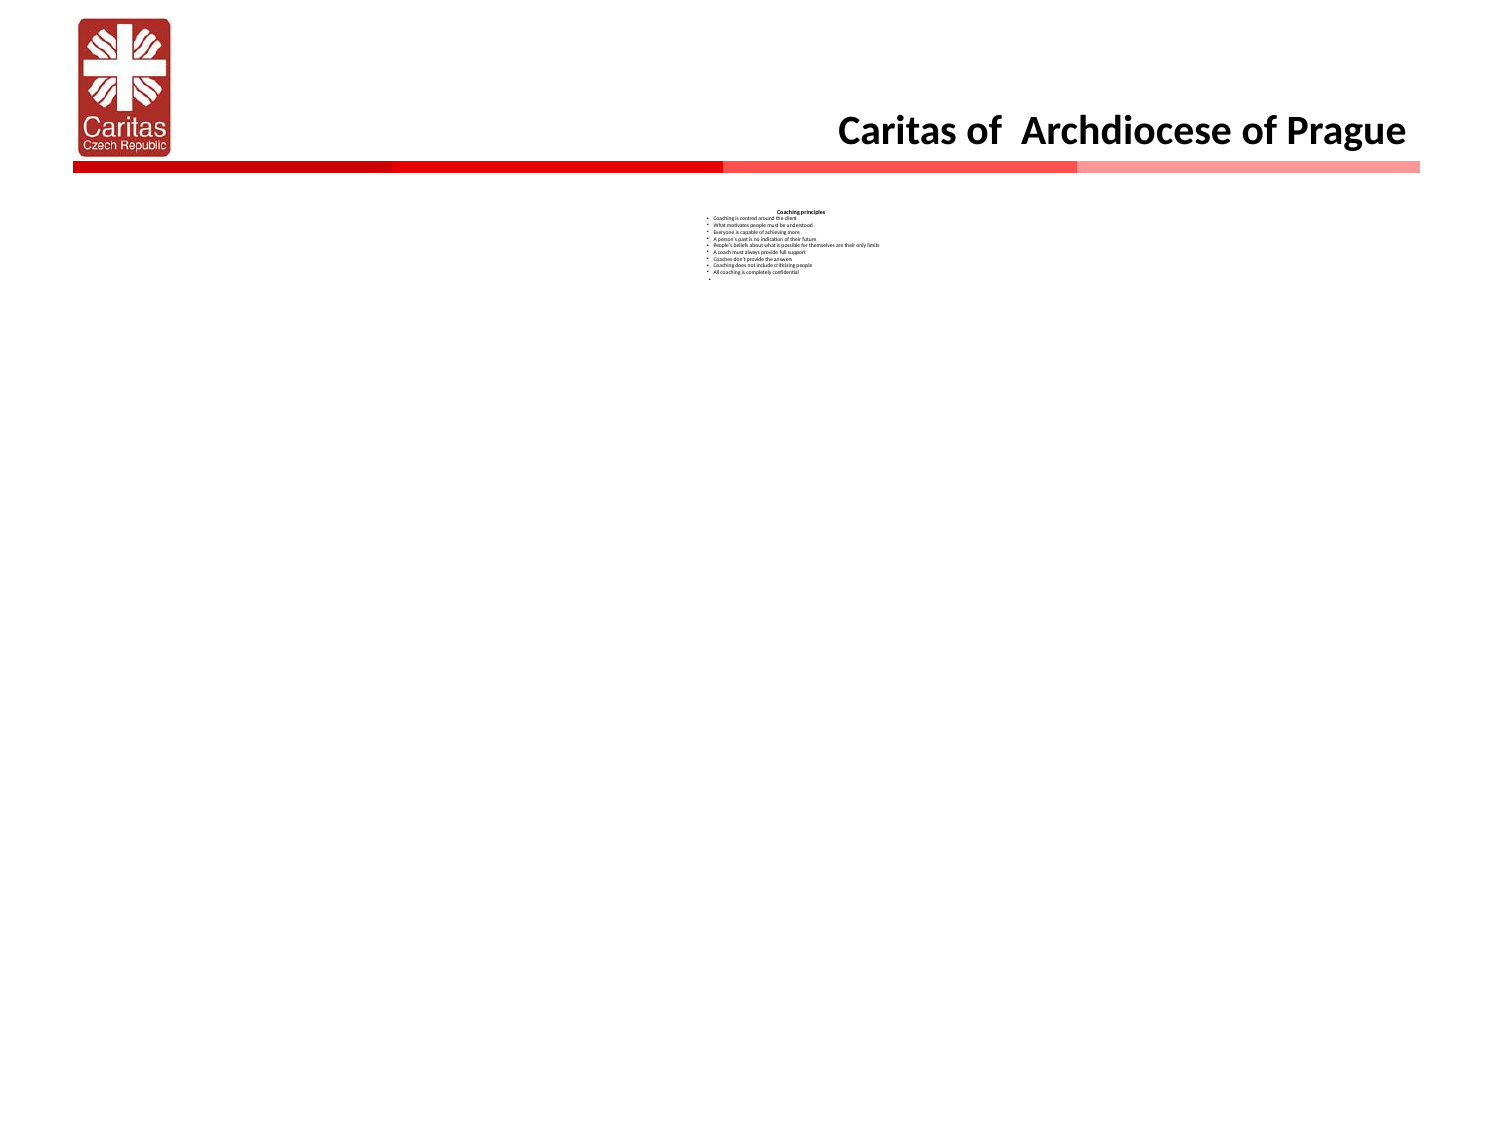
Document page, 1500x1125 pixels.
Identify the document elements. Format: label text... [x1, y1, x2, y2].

text_box Caritas of Archdiocese of Prague [253, 88, 1459, 191]
list Coaching principles Coaching is centred around the client What motivates people must be understood Everyone is capable of achieving more A person's past is no indication of their future People's beliefs about what is possible for themselves are their only limits A coach must always provide full support Coaches don't provide the answers Coaching does not include criticizing people All coaching is completely confidential [178, 208, 1422, 279]
text_box [73, 161, 1420, 173]
picture [74, 17, 174, 160]
